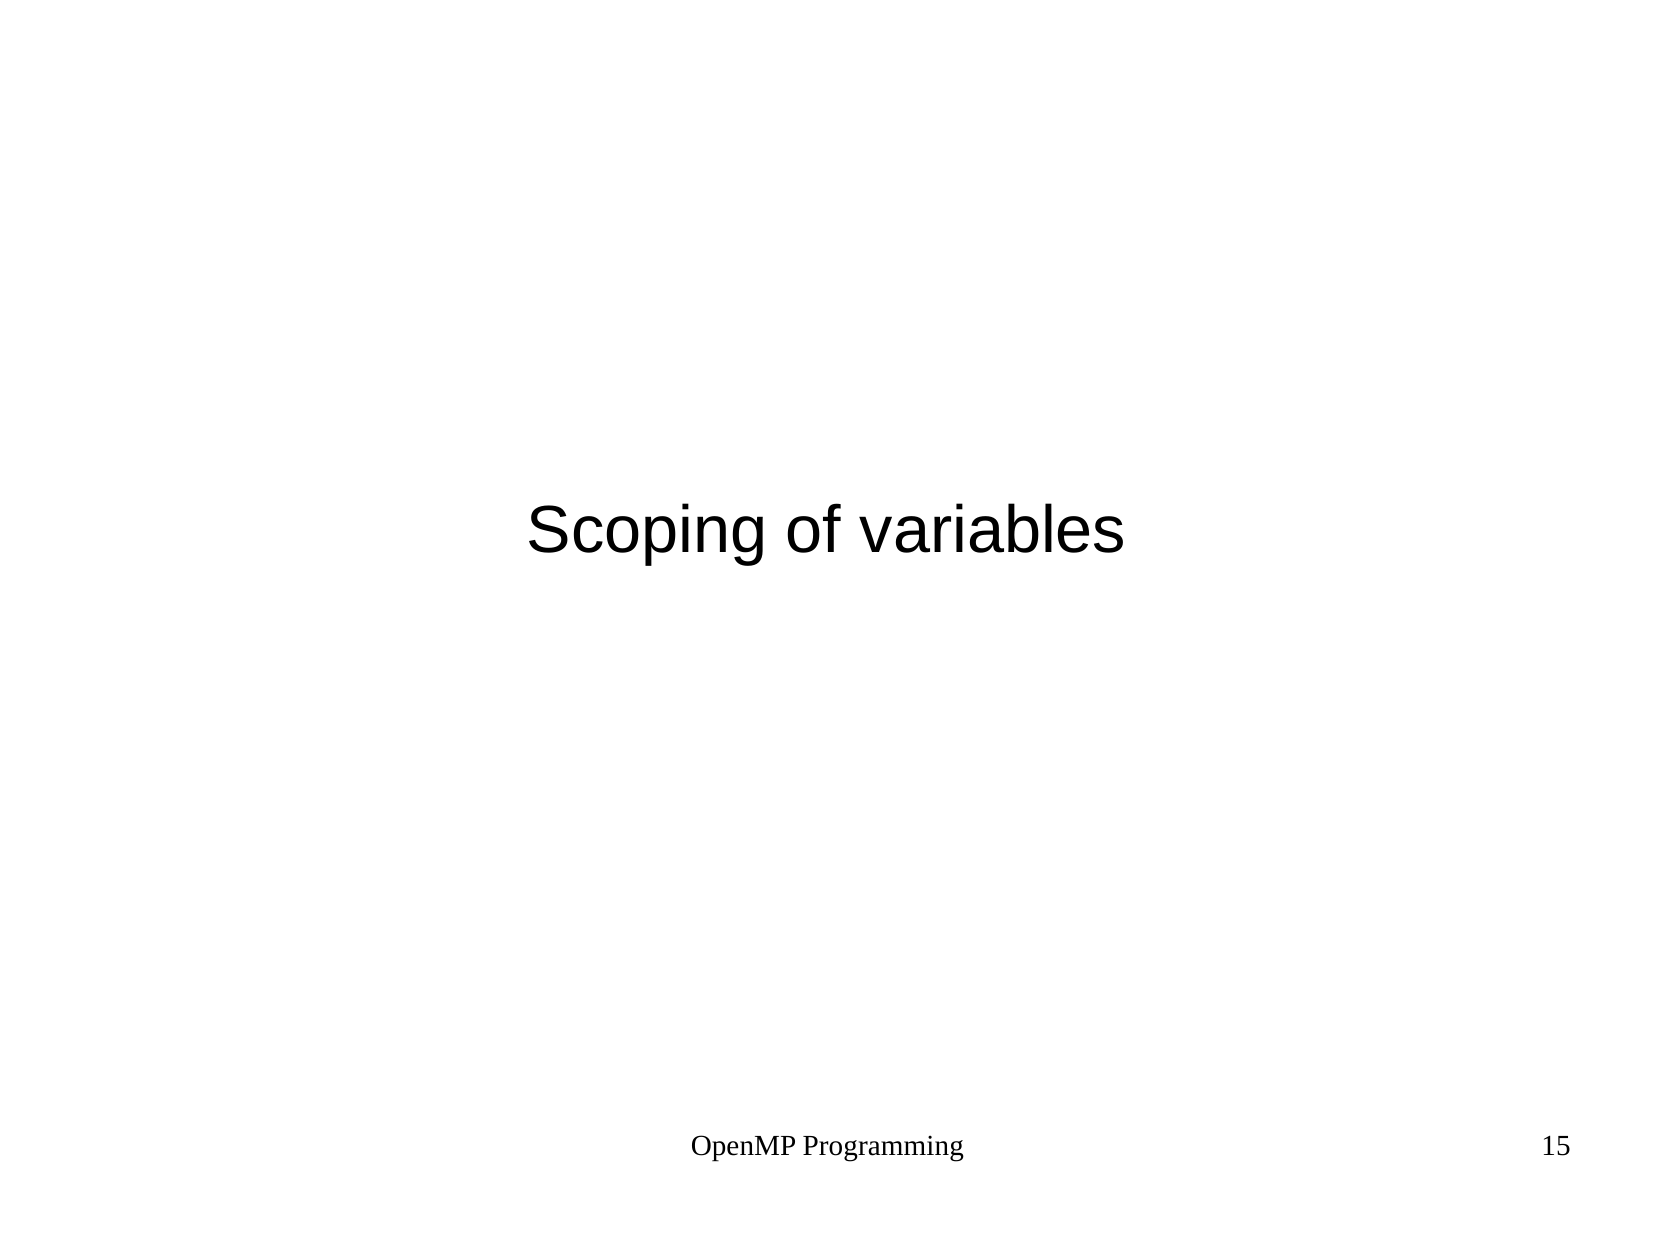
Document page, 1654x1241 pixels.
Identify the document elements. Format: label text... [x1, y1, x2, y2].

subtitle Scoping of variables [82, 49, 1571, 1010]
